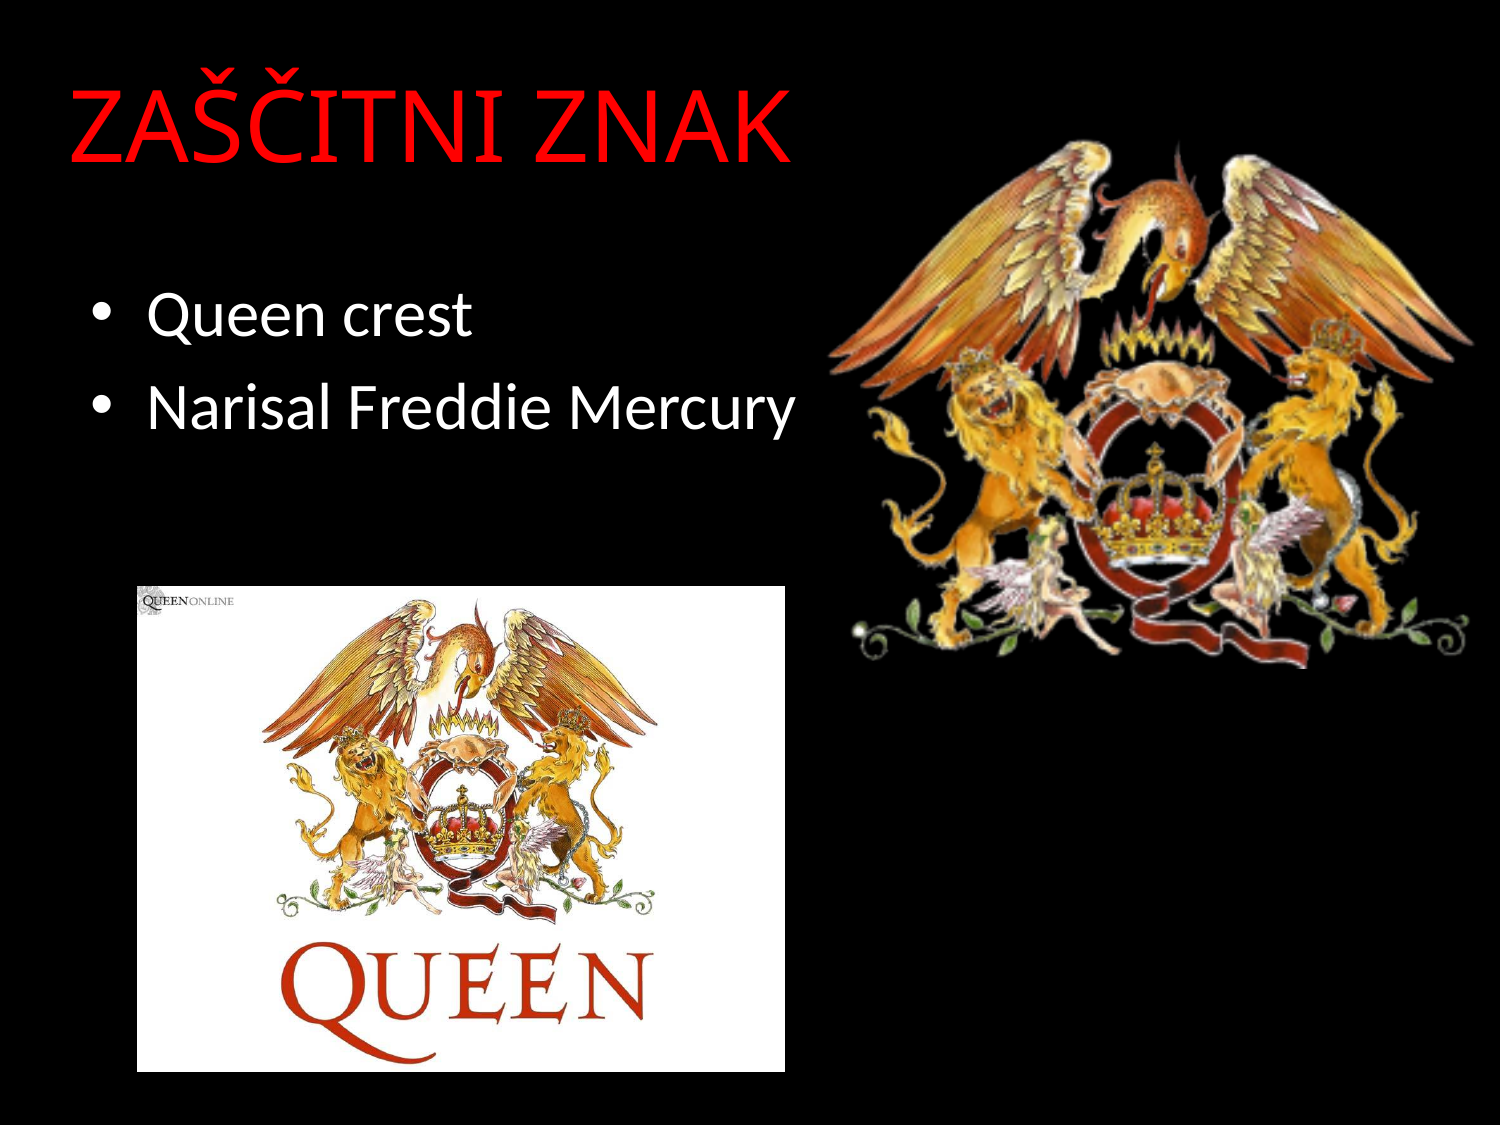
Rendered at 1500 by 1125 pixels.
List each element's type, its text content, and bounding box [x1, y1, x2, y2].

picture [806, 137, 1500, 669]
picture [137, 586, 785, 1072]
list Queen crest Narisal Freddie Mercury [75, 262, 1425, 1005]
title ZAŠČITNI ZNAK [53, 28, 1345, 217]
